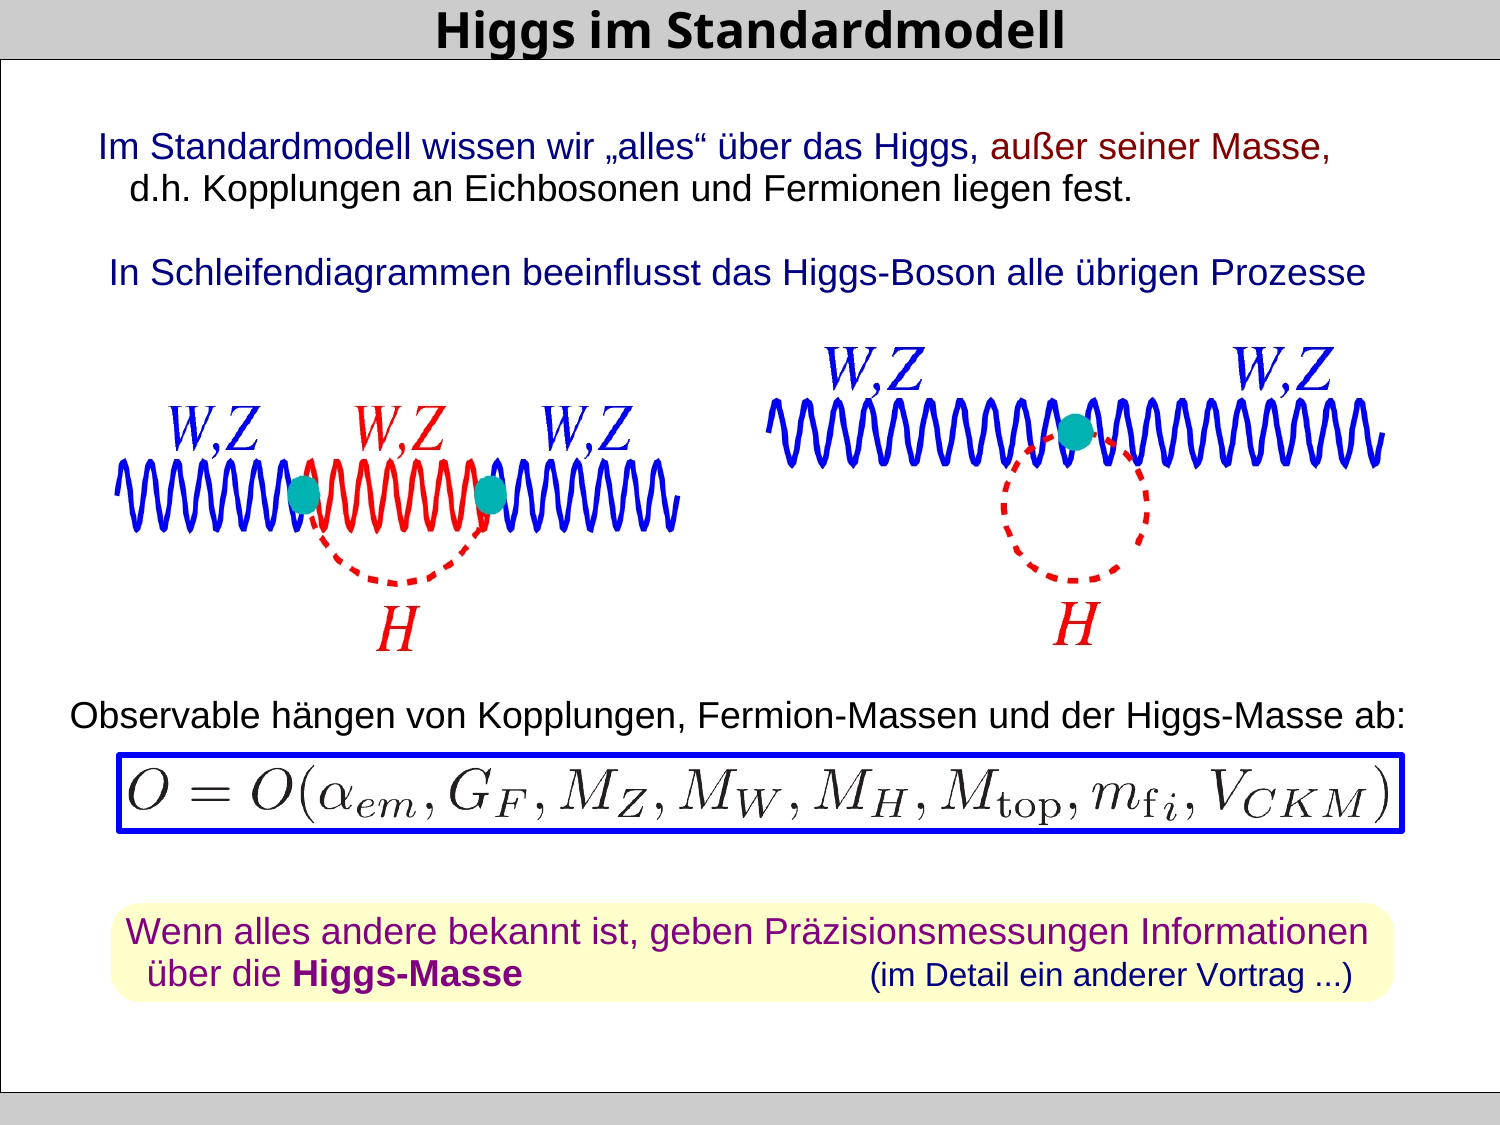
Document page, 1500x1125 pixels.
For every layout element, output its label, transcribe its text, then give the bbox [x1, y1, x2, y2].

picture [121, 758, 1399, 828]
picture [743, 327, 1400, 656]
text_box Wenn alles andere bekannt ist, geben Präzisionsmessungen Informationen über die Higgs-Masse (im Detail ein anderer Vortrag ...) [110, 903, 1395, 1002]
text_box Im Standardmodell wissen wir „alles“ über das Higgs, außer seiner Masse, d.h. Kopplungen an Eichbosonen und Fermionen liegen fest. In Schleifendiagrammen beeinflusst das Higgs-Boson alle übrigen Prozesse [83, 118, 1382, 343]
text_box Observable hängen von Kopplungen, Fermion-Massen und der Higgs-Masse ab: [54, 686, 1422, 744]
title Higgs im Standardmodell [110, 0, 1392, 72]
picture [103, 389, 688, 658]
